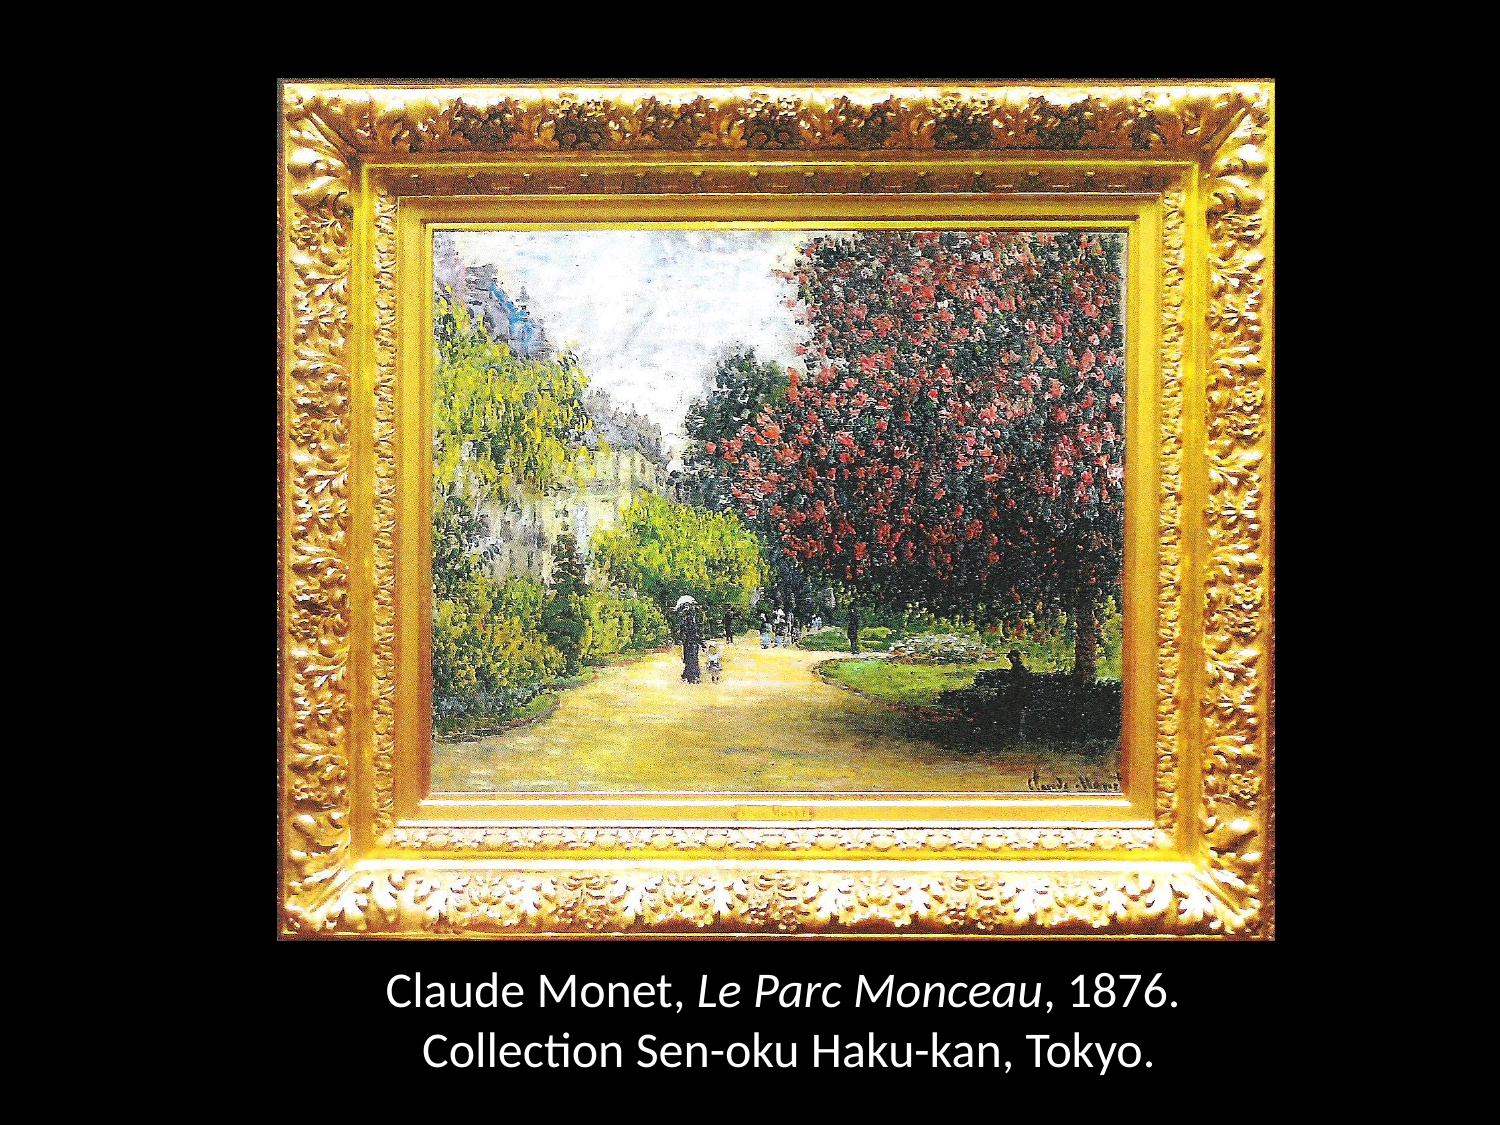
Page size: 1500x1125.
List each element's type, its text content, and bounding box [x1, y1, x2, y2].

picture [277, 78, 1275, 941]
title Claude Monet, Le Parc Monceau, 1876. Collection Sen-oku Haku-kan, Tokyo. [41, 952, 1436, 1083]
